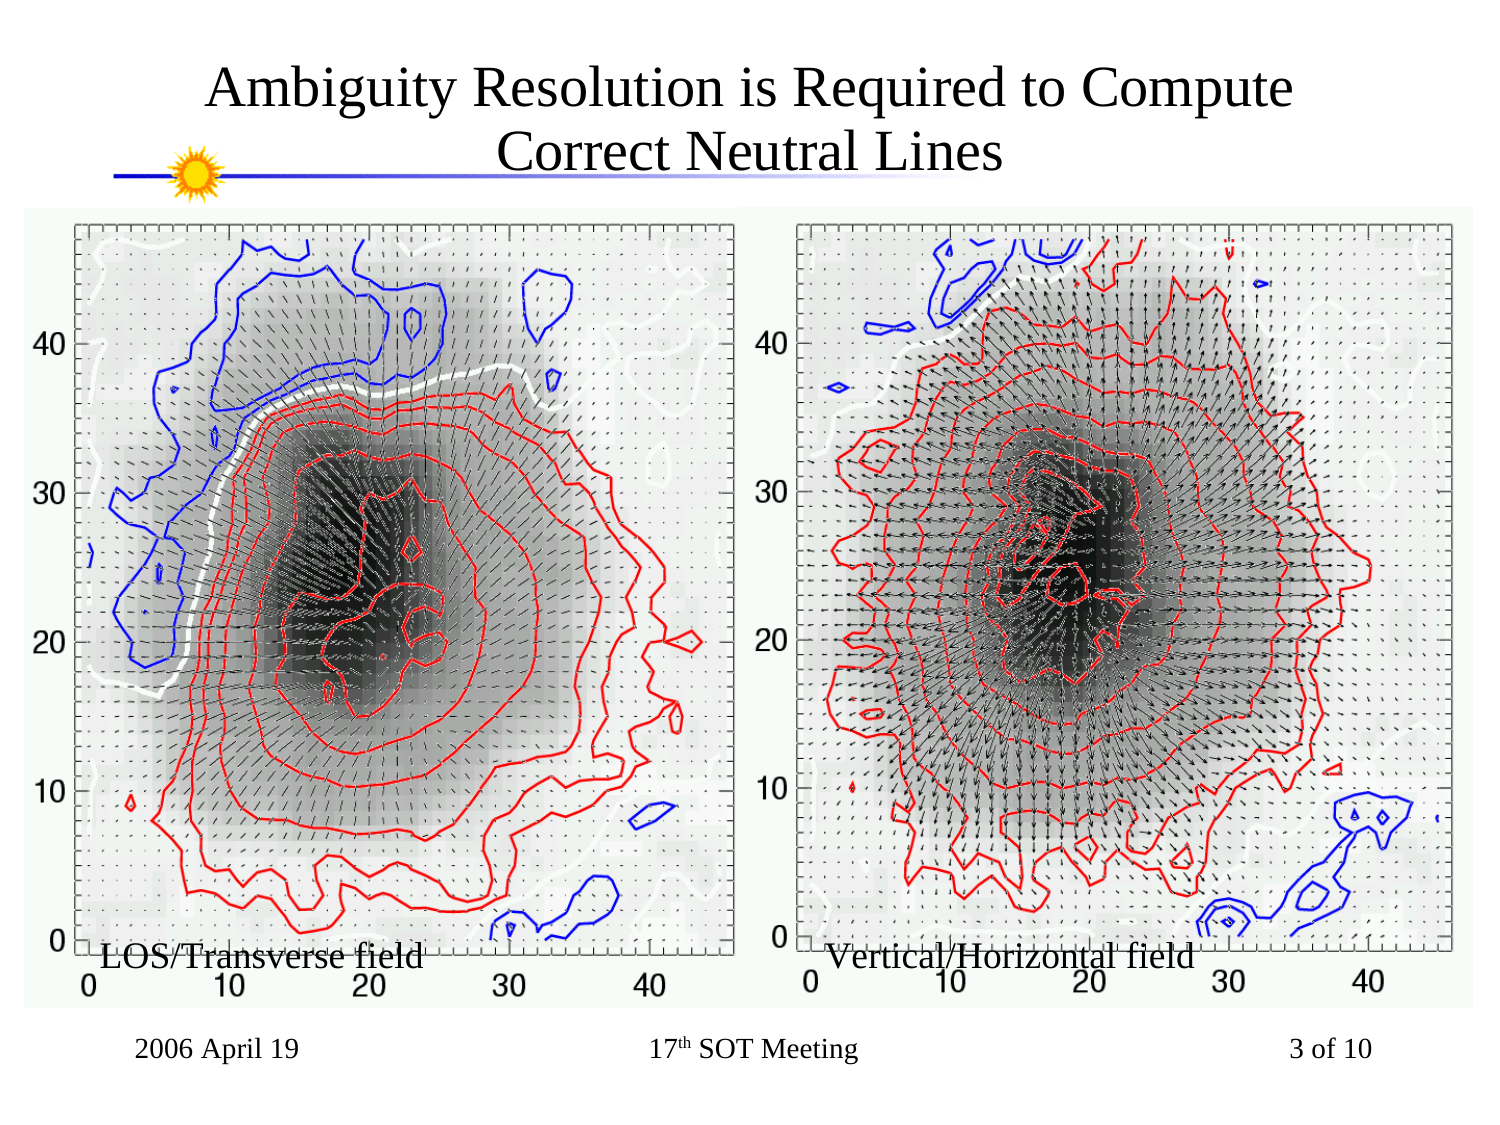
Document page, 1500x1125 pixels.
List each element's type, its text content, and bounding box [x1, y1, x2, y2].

picture [24, 191, 1473, 1008]
text_box Vertical/Horizontal field [809, 927, 1211, 985]
text_box LOS/Transverse field [84, 927, 440, 985]
title Ambiguity Resolution is Required to Compute Correct Neutral Lines [112, 46, 1388, 191]
